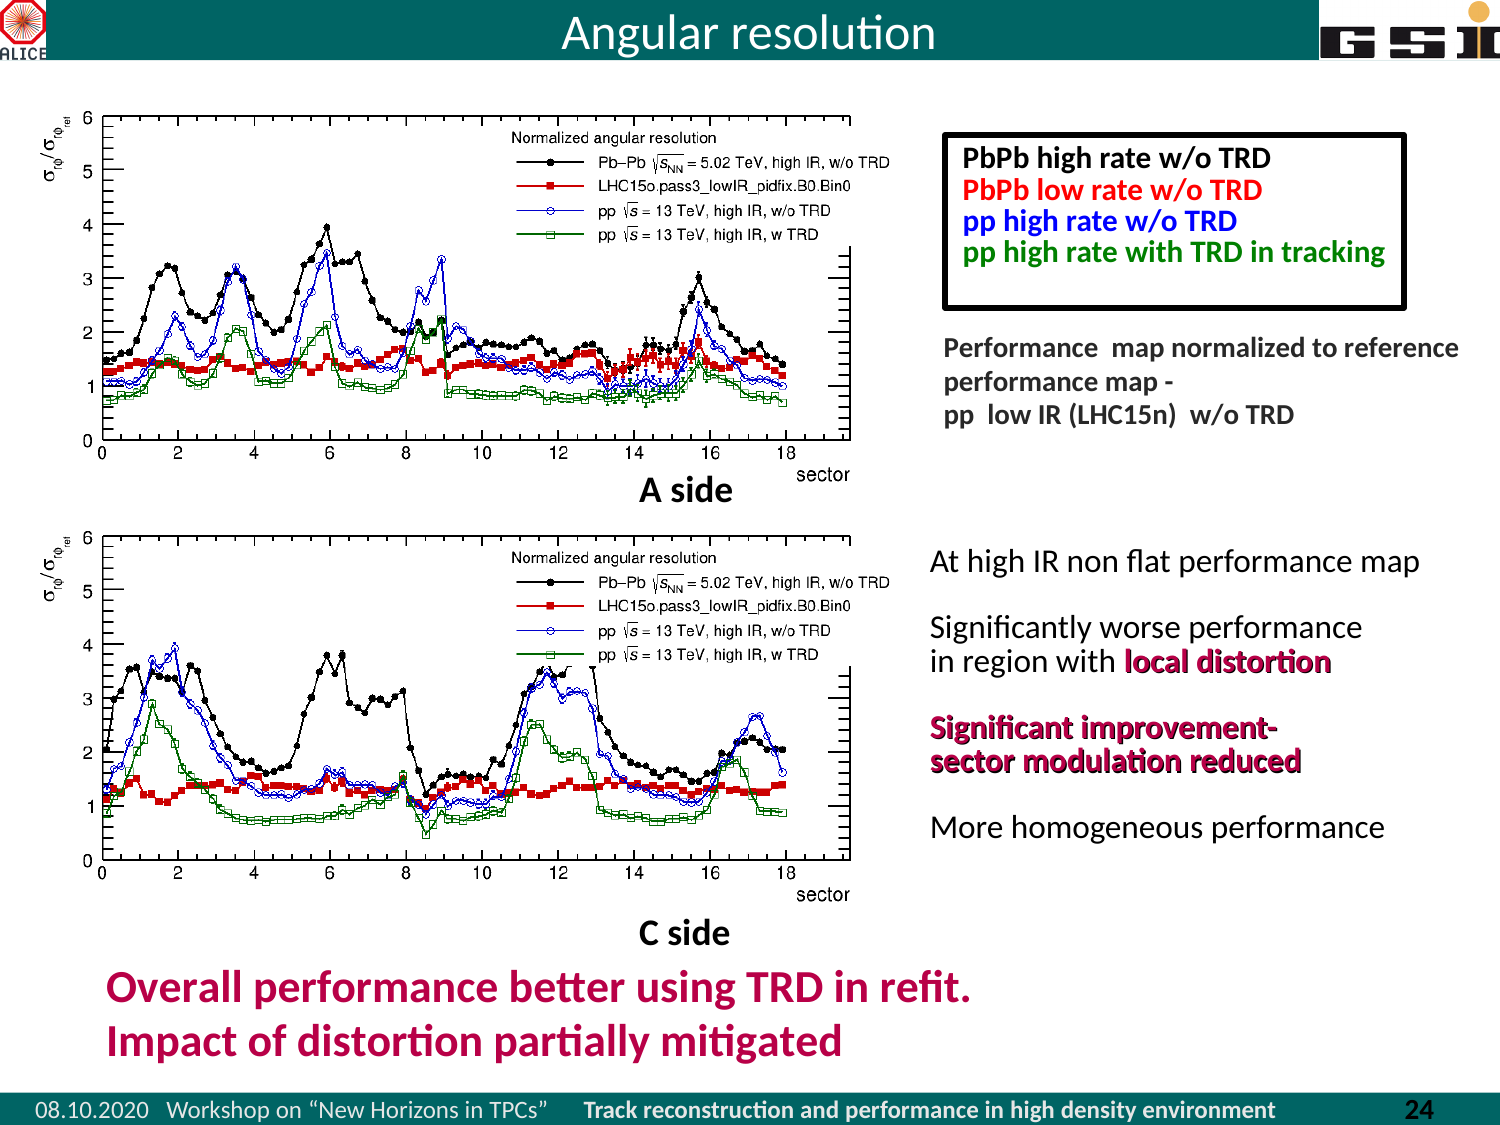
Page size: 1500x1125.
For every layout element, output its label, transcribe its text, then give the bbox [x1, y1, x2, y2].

title Angular resolution [75, 0, 1424, 68]
picture [1424, 0, 1500, 60]
text_box Performance map normalized to reference performance map - pp low IR (LHC15n) w/o TRD [900, 329, 1470, 453]
text_box Overall performance better using TRD in refit. Impact of distortion partially mitigated [31, 963, 1381, 1069]
text_box PbPb high rate w/o TRD PbPb low rate w/o TRD pp high rate w/o TRD pp high rate with TRD in tracking [945, 135, 1404, 308]
picture [0, 0, 46, 60]
text_box C side [624, 910, 767, 963]
text_box A side [624, 467, 766, 524]
picture [3, 74, 1000, 925]
text_box At high IR non flat performance map Significantly worse performance in region with local distortion Significant improvement- sector modulation reduced More homogeneous performance [915, 539, 1471, 888]
